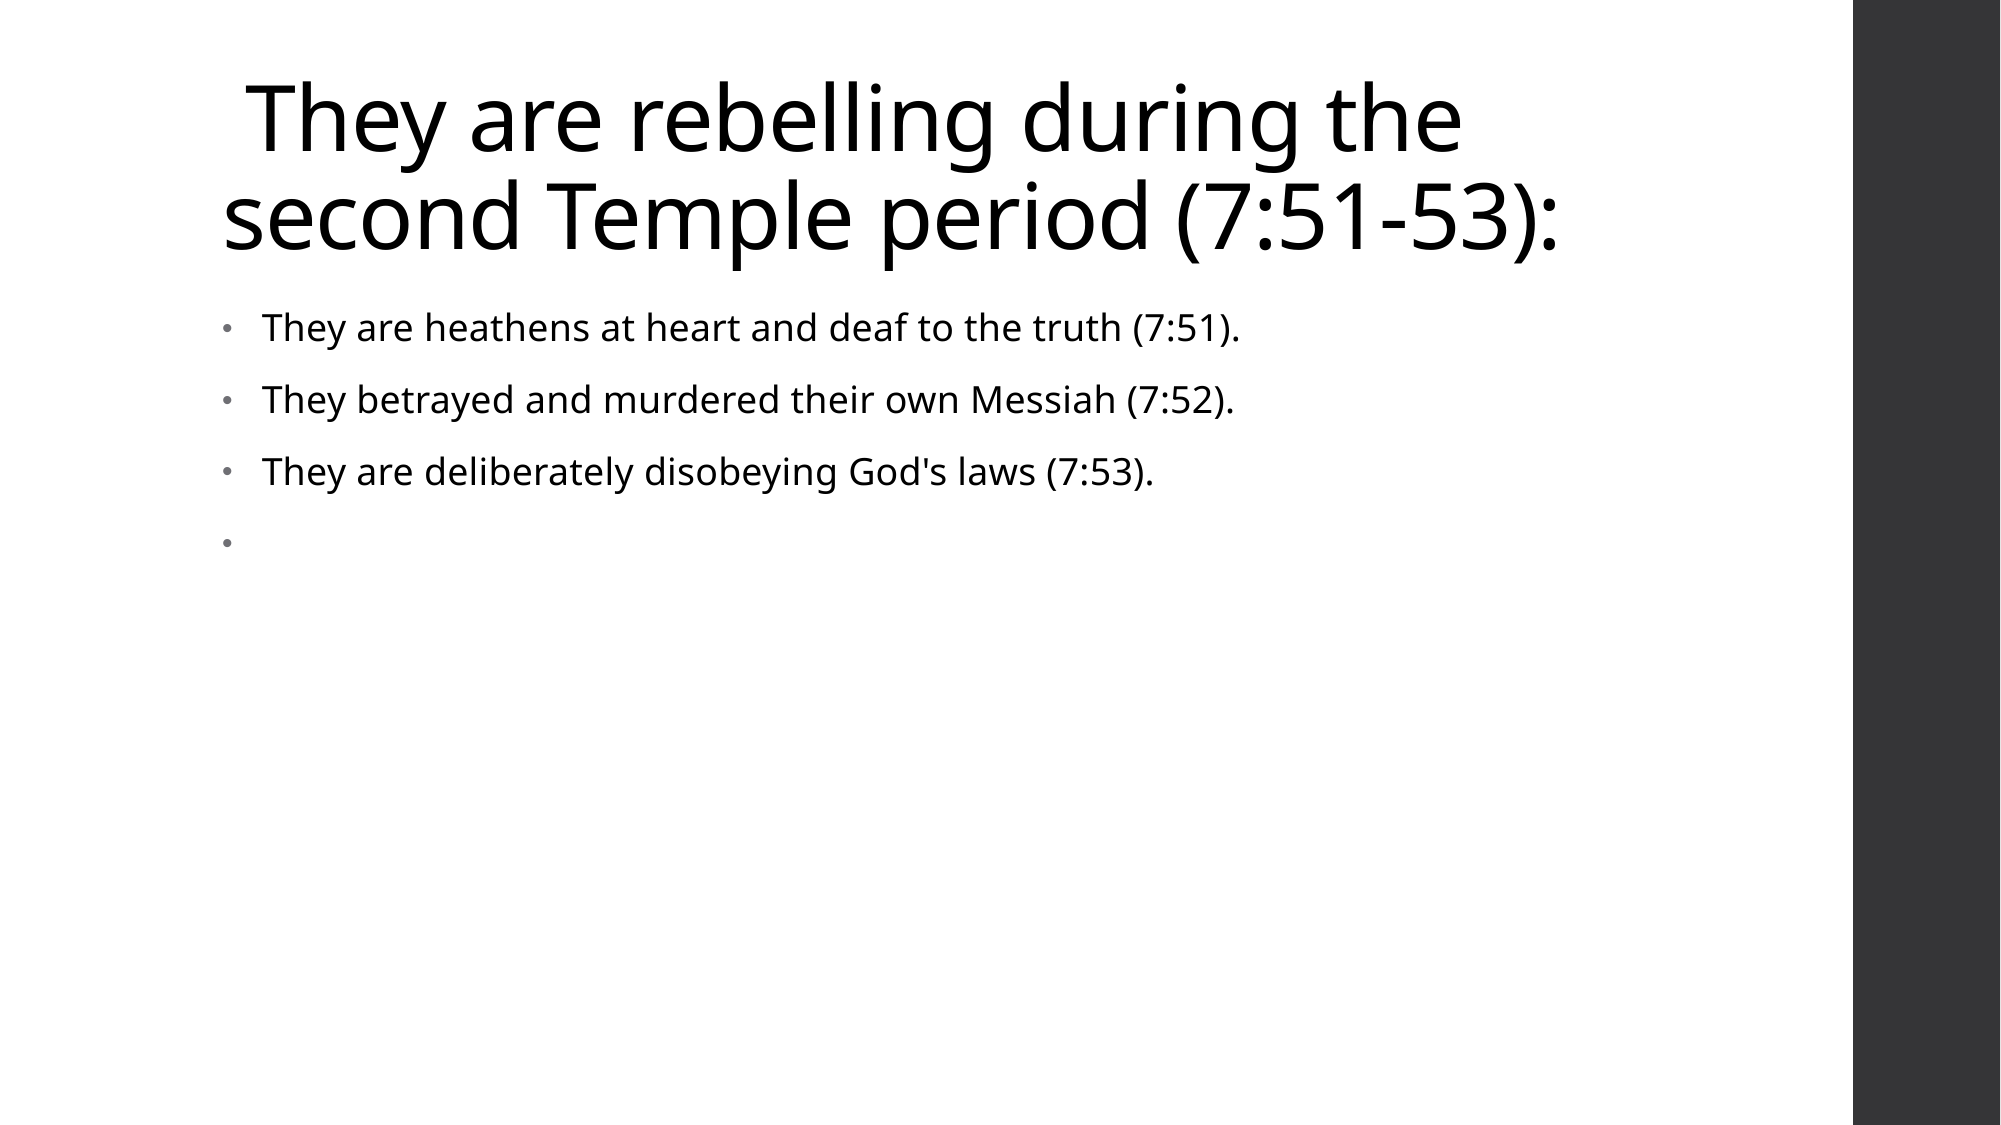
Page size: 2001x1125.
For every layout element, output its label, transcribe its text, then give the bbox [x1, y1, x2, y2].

title They are rebelling during the second Temple period (7:51-53): [206, 60, 1797, 278]
list They are heathens at heart and deaf to the truth (7:51). They betrayed and murdered their own Messiah (7:52). They are deliberately disobeying God's laws (7:53). [206, 299, 1617, 1014]
